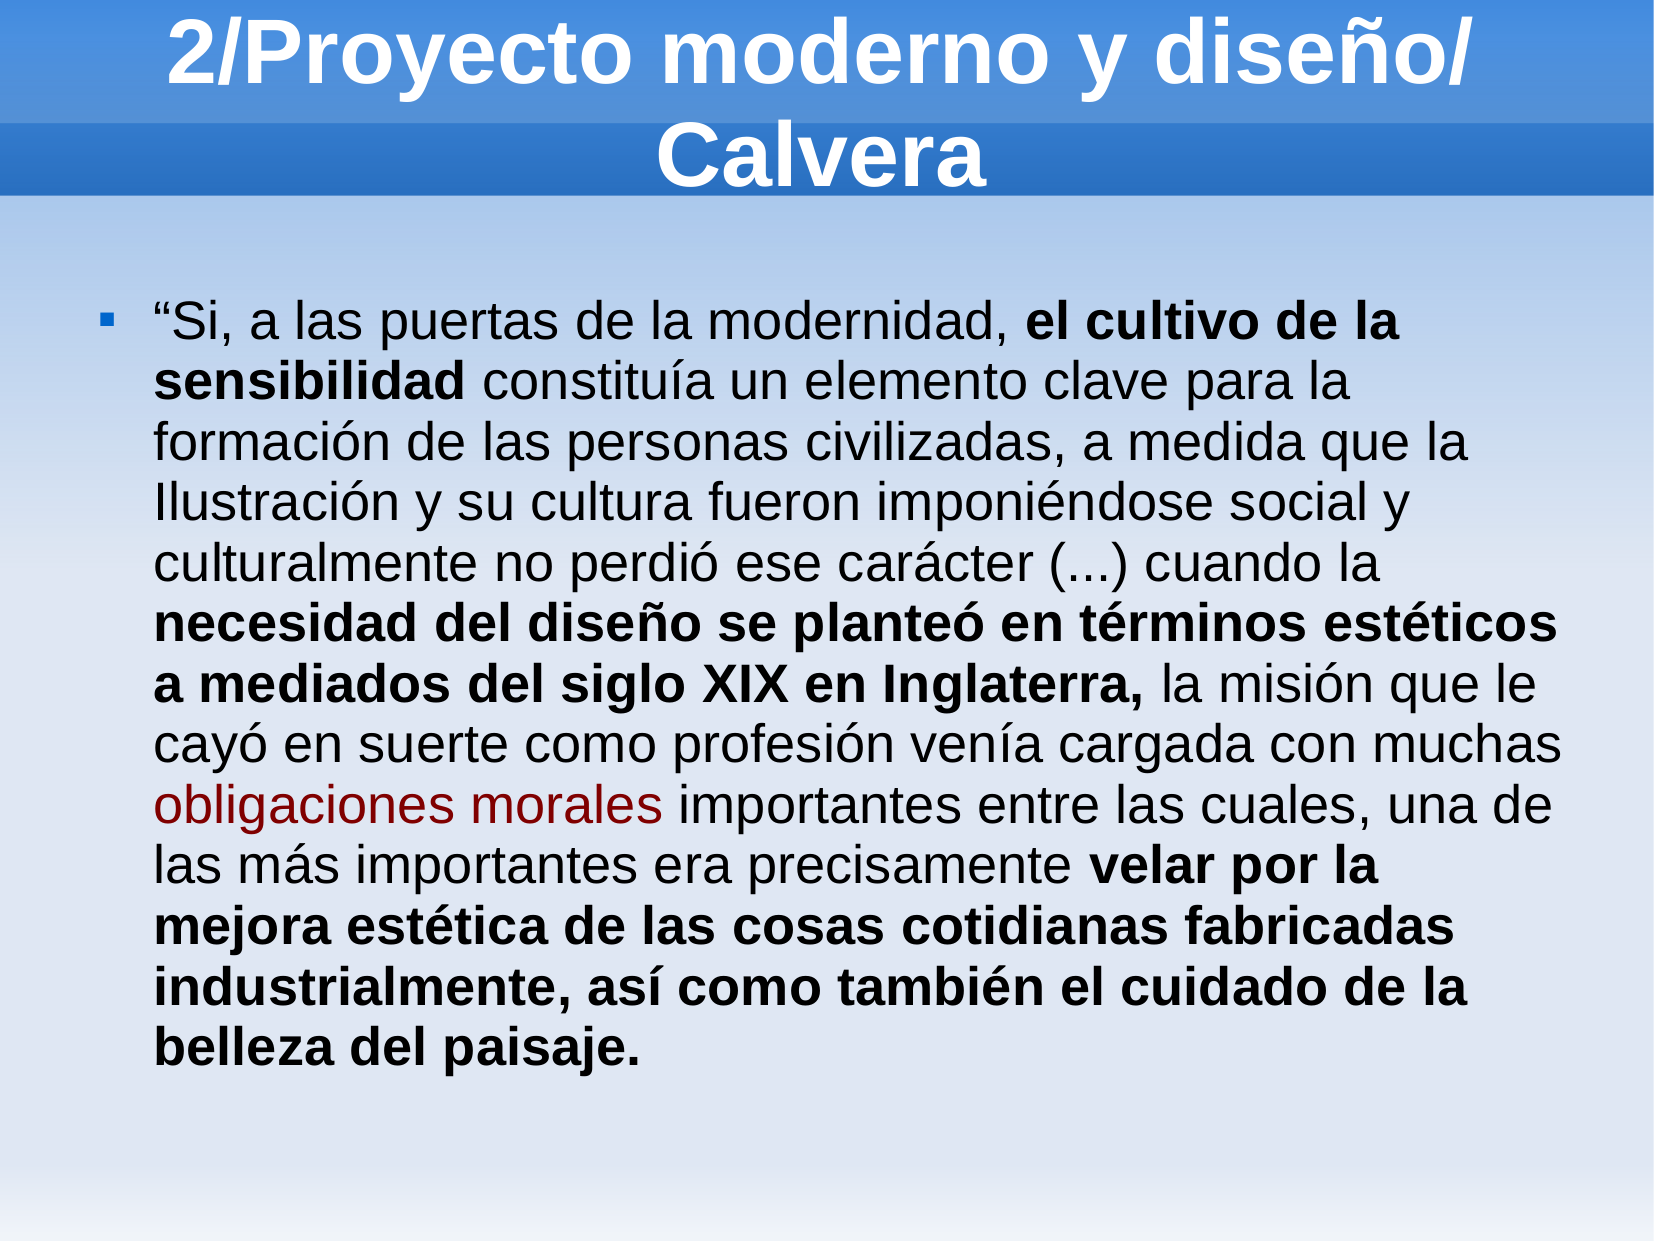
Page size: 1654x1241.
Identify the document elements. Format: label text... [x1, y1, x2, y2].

title 2/Proyecto moderno y diseño/ Calvera [76, 0, 1565, 208]
picture [0, 0, 1654, 1241]
list “Si, a las puertas de la modernidad, el cultivo de la sensibilidad constituía un elemento clave para la formación de las personas civilizadas, a medida que la Ilustración y su cultura fueron imponiéndose social y culturalmente no perdió ese carácter (...) cuando la necesidad del diseño se planteó en términos estéticos a mediados del siglo XIX en Inglaterra, la misión que le cayó en suerte como profesión venía cargada con muchas obligaciones morales importantes entre las cuales, una de las más importantes era precisamente velar por la mejora estética de las cosas cotidianas fabricadas industrialmente, así como también el cuidado de la belleza del paisaje. [82, 290, 1571, 1094]
